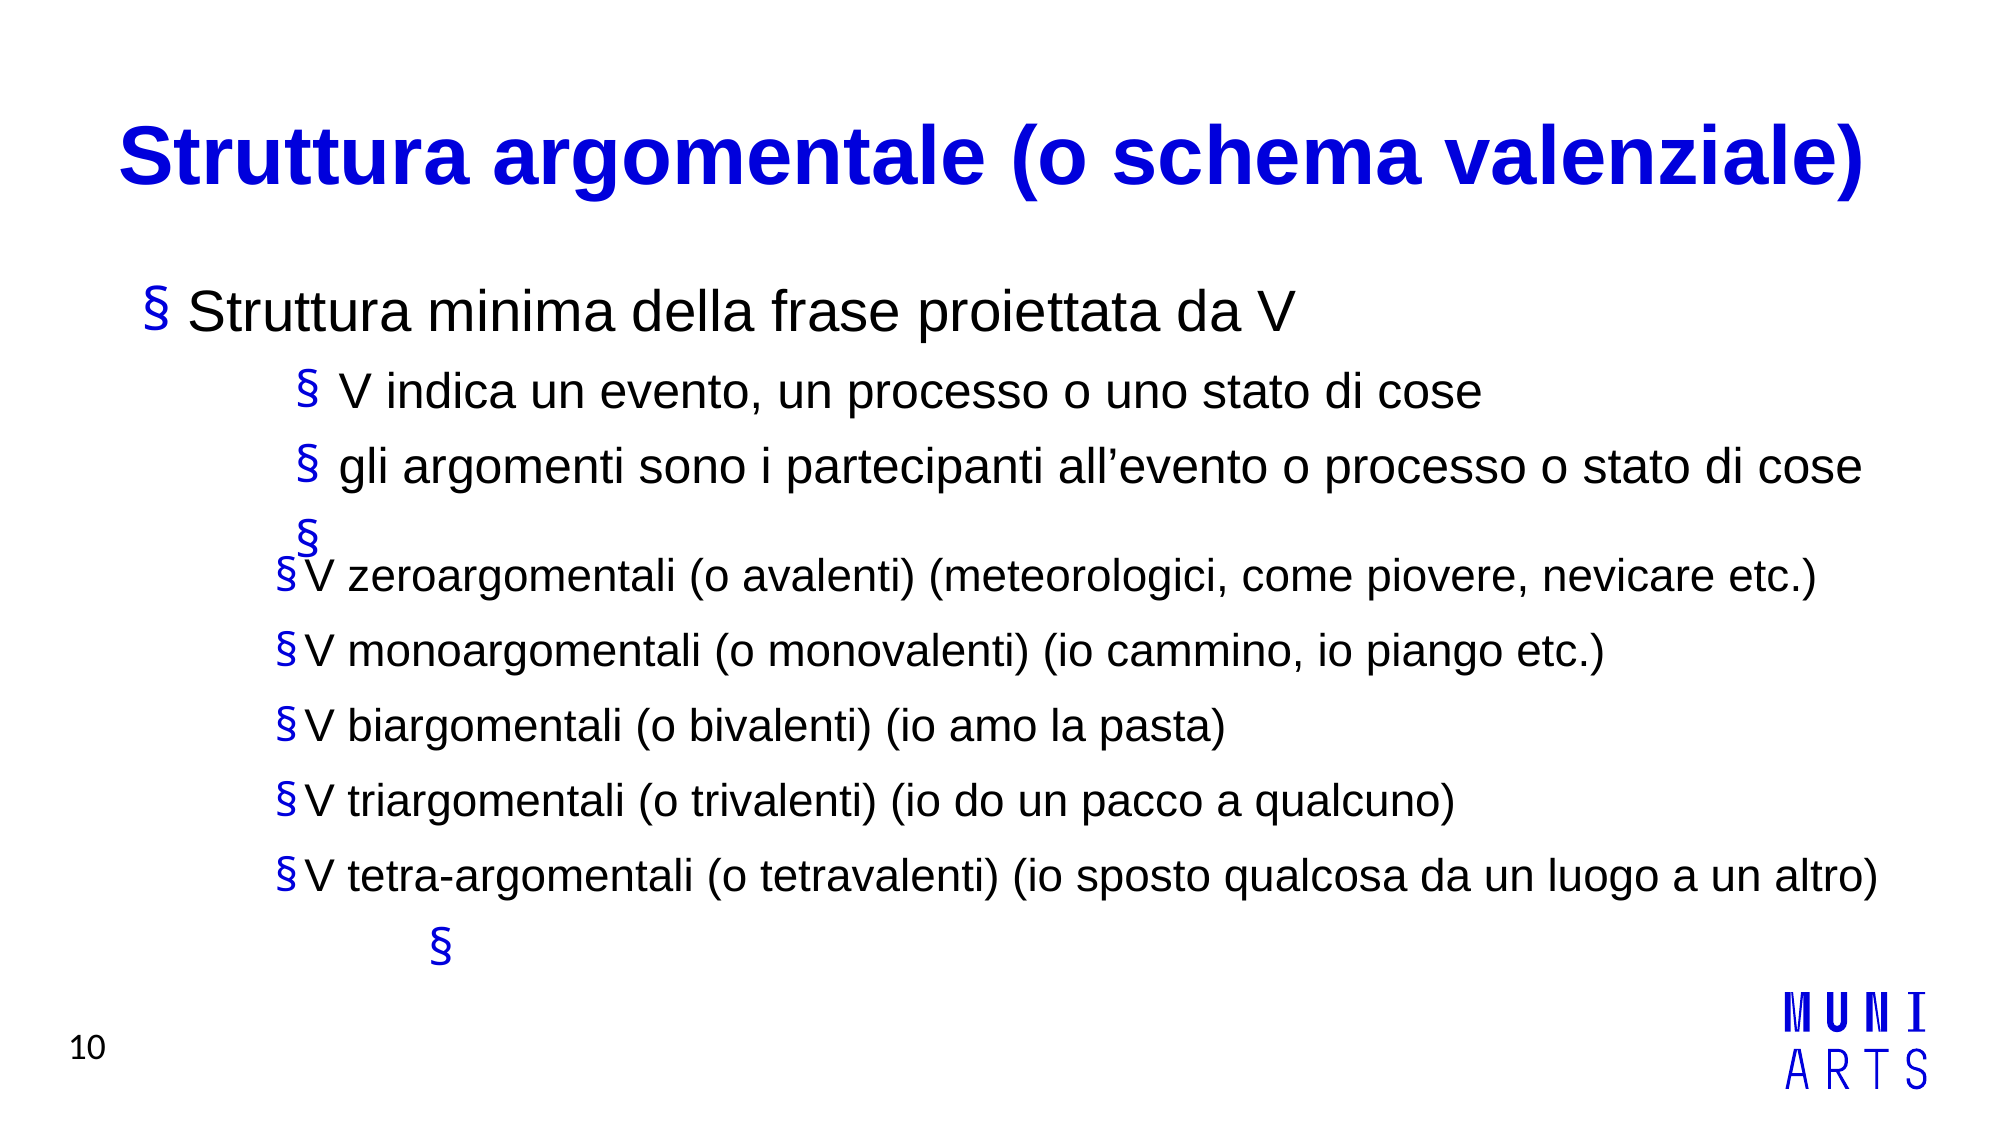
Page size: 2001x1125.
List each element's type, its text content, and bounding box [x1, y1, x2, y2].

list Struttura minima della frase proiettata da V V indica un evento, un processo o uno stato di cose gli argomenti sono i partecipanti all’evento o processo o stato di cose [118, 268, 1976, 497]
text_box V zeroargomentali (o avalenti) (meteorologici, come piovere, nevicare etc.) V monoargomentali (o monovalenti) (io cammino, io piango etc.) V biargomentali (o bivalenti) (io amo la pasta) V triargomentali (o trivalenti) (io do un pacco a qualcuno) V tetra-argomentali (o tetravalenti) (io sposto qualcosa da un luogo a un altro) [251, 525, 1976, 885]
text_box [67, 1021, 110, 1063]
title Struttura argomentale (o schema valenziale) [118, 118, 1883, 193]
